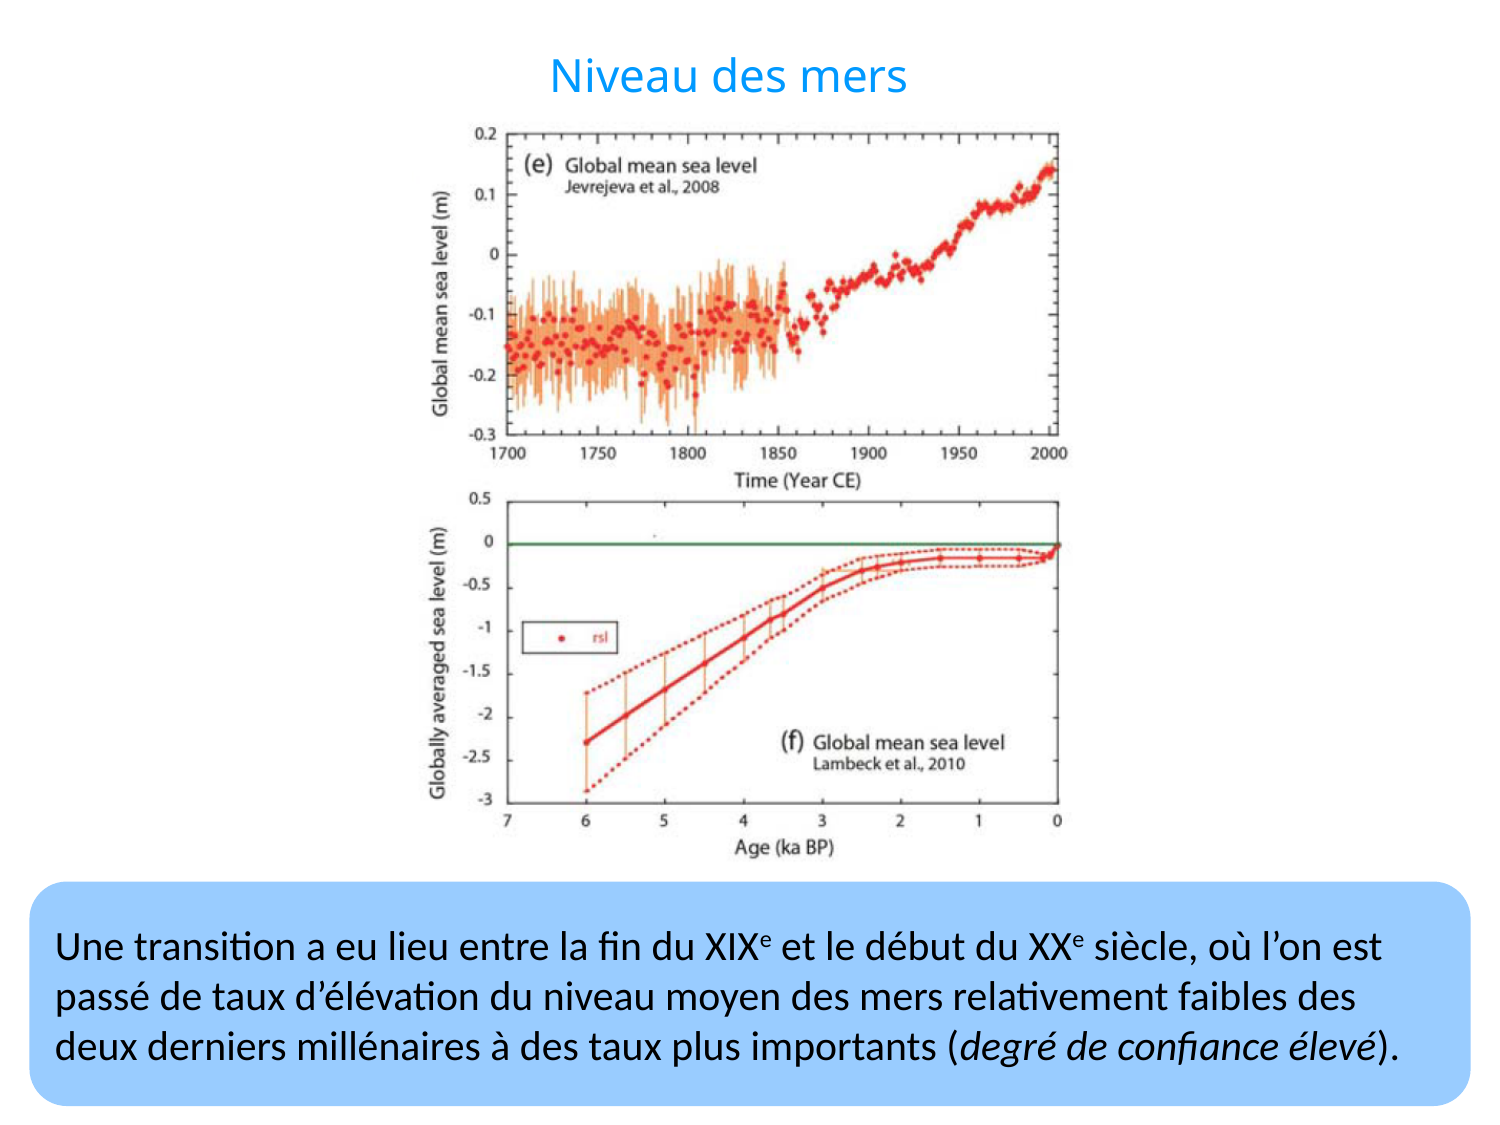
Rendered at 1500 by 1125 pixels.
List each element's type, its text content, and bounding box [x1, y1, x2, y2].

text_box Une transition a eu lieu entre la fin du XIXe et le début du XXe siècle, où l’on est passé de taux d’élévation du niveau moyen des mers relativement faibles des deux derniers millénaires à des taux plus importants (degré de confiance élevé). [29, 881, 1471, 1107]
title Niveau des mers [30, 36, 1429, 112]
picture [412, 112, 1083, 872]
